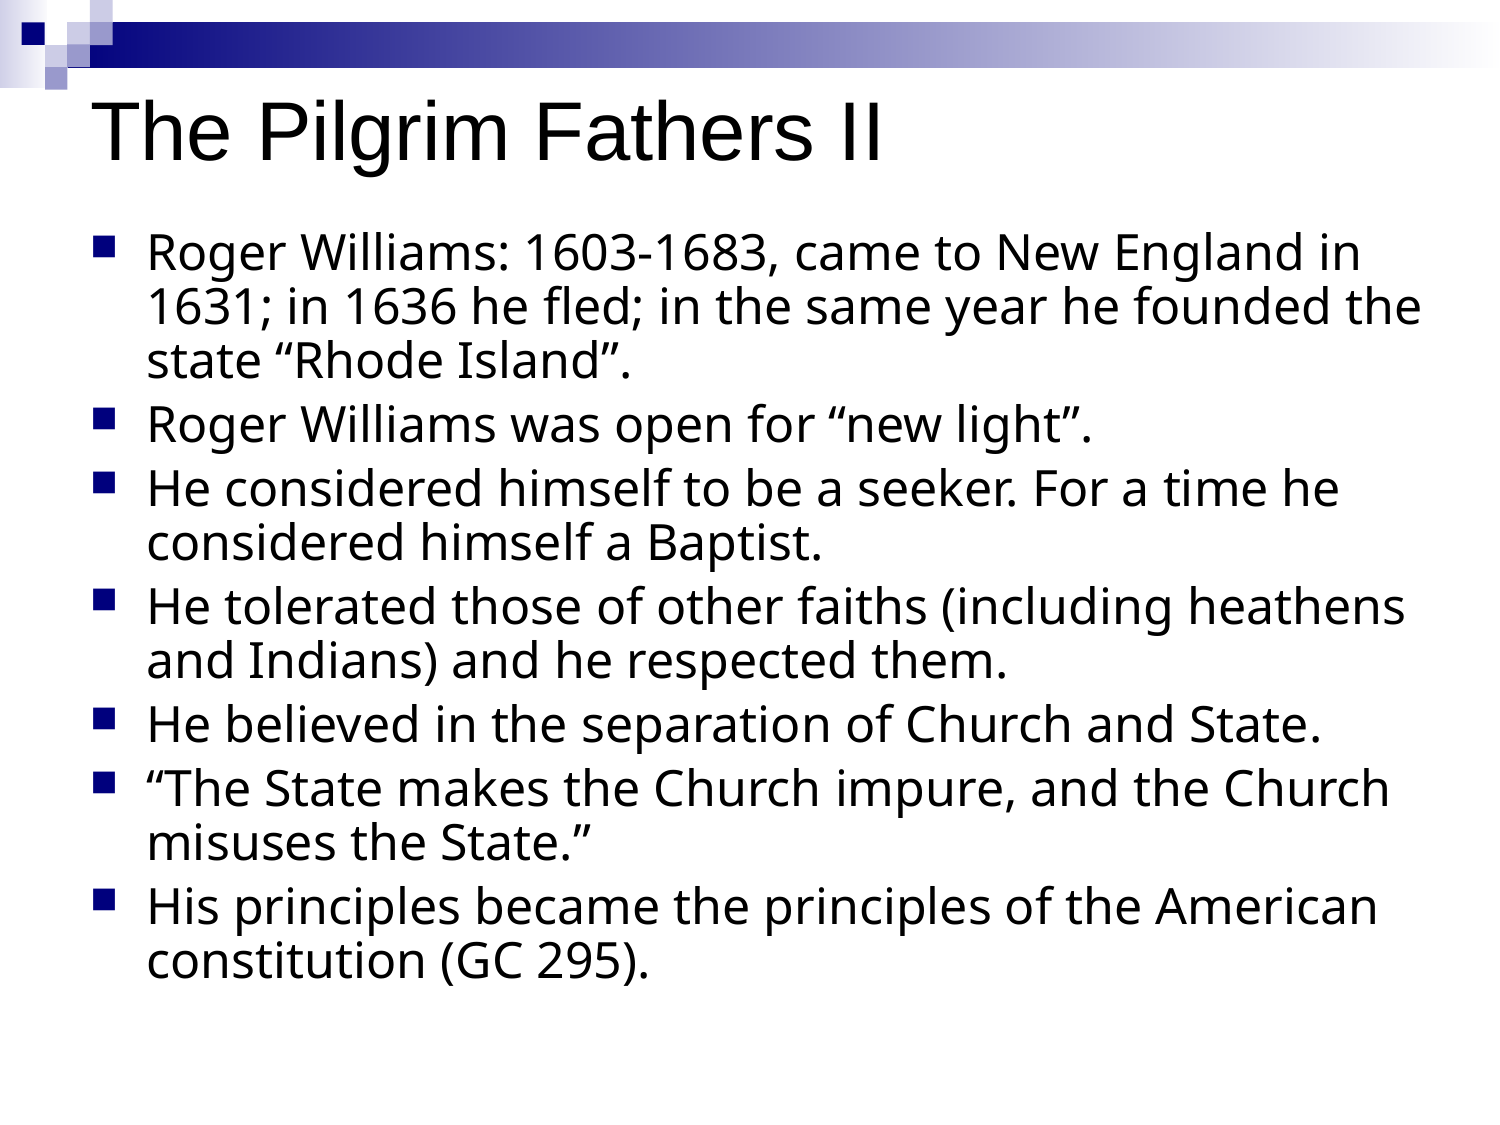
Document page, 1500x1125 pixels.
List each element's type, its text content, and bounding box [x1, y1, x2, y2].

list Roger Williams: 1603-1683, came to New England in 1631; in 1636 he fled; in the same year he founded the state “Rhode Island”. Roger Williams was open for “new light”. He considered himself to be a seeker. For a time he considered himself a Baptist. He tolerated those of other faiths (including heathens and Indians) and he respected them. He believed in the separation of Church and State. “The State makes the Church impure, and the Church misuses the State.” His principles became the principles of the American constitution (GC 295). [75, 219, 1471, 1059]
title The Pilgrim Fathers II [75, 54, 1425, 200]
